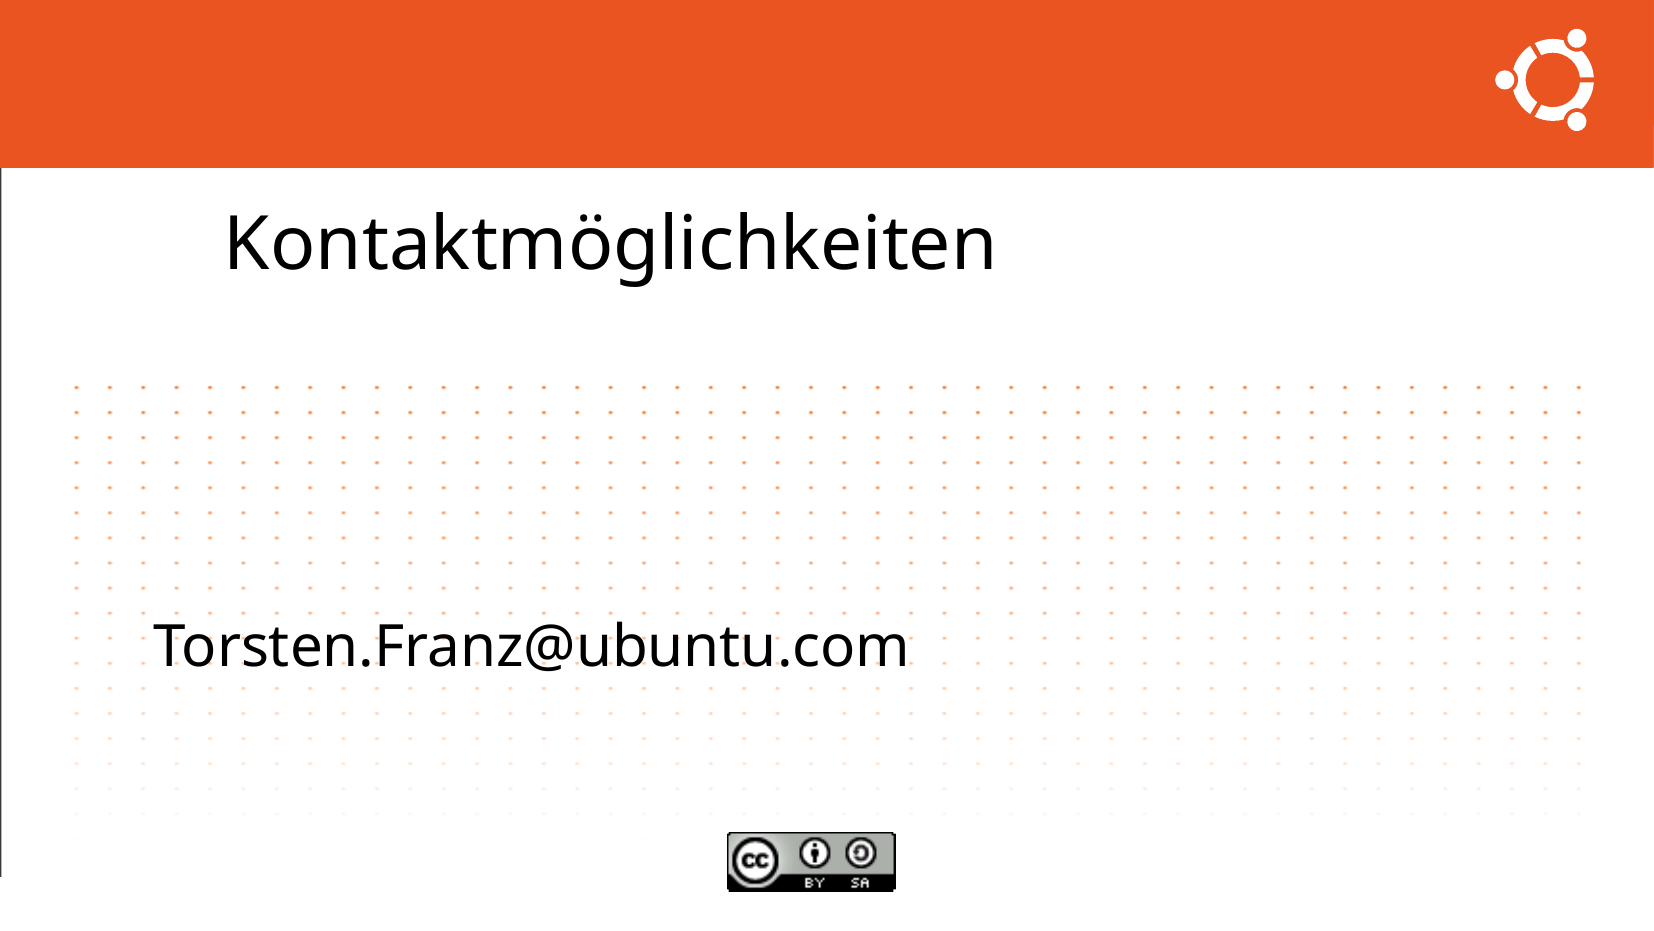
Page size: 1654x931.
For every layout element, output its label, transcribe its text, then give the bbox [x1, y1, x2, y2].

list Torsten.Franz@ubuntu.com [82, 299, 1577, 832]
picture [0, 0, 1654, 892]
text_box Kontaktmöglichkeiten [209, 181, 1479, 299]
